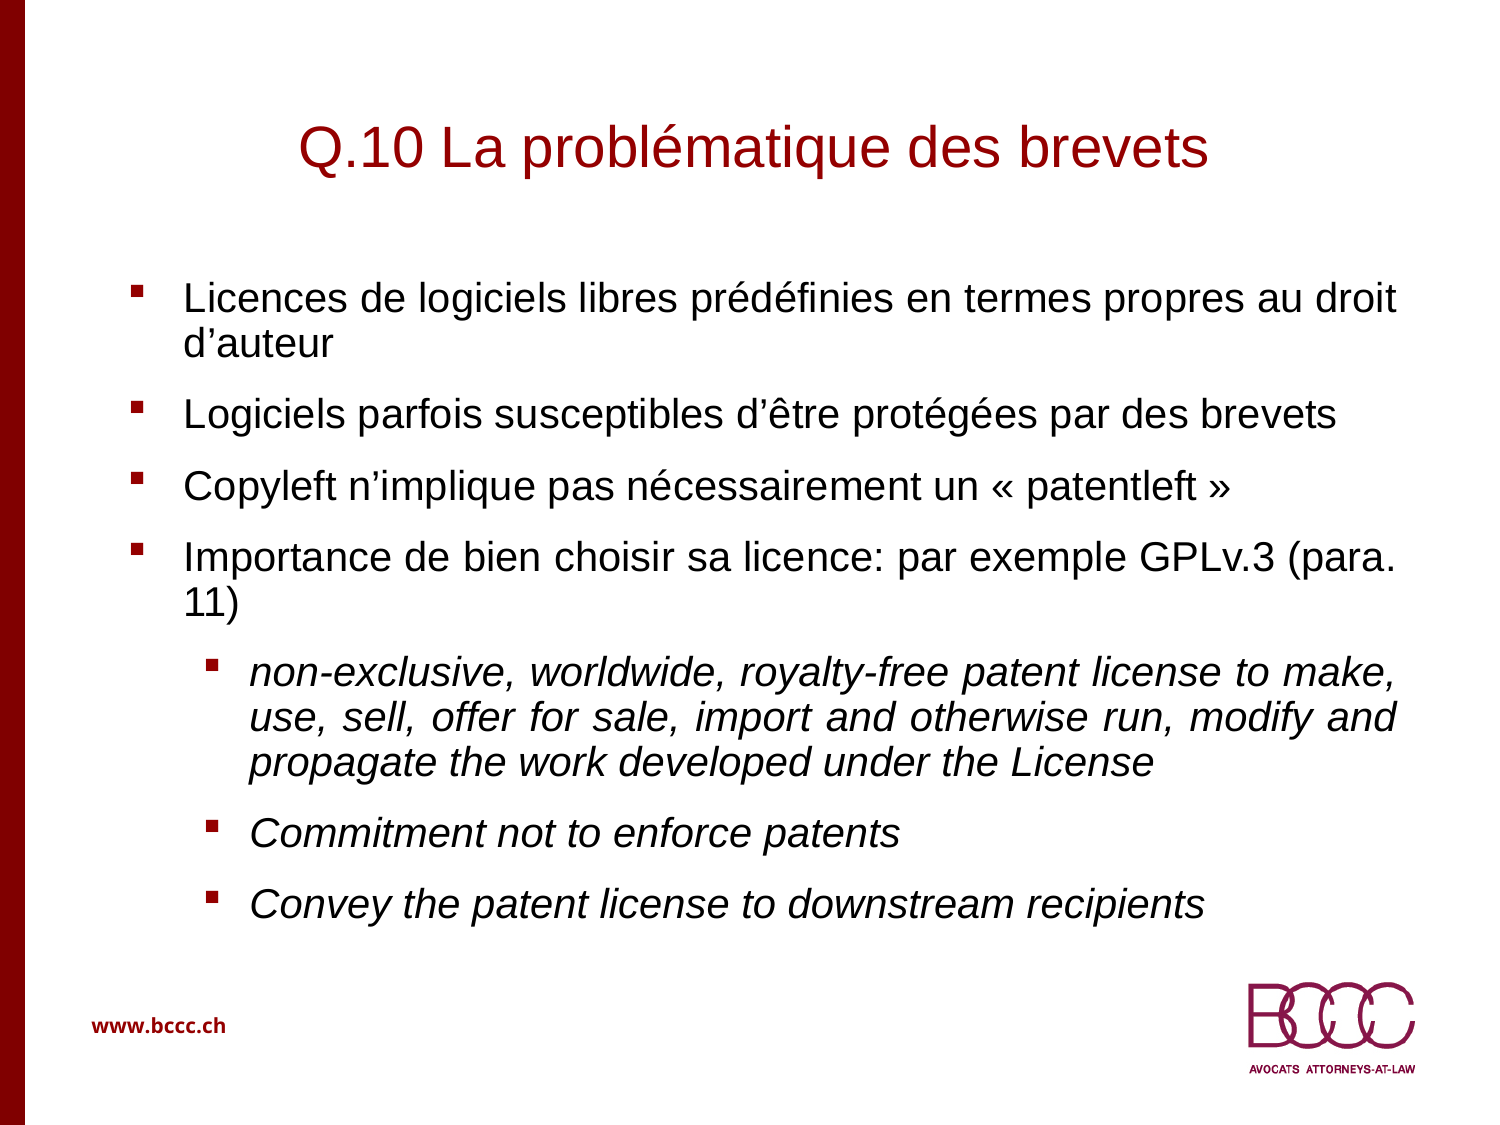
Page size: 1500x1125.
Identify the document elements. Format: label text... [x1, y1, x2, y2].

title Q.10 La problématique des brevets [117, 81, 1393, 208]
list Licences de logiciels libres prédéfinies en termes propres au droit d’auteur Logiciels parfois susceptibles d’être protégées par des brevets Copyleft n’implique pas nécessairement un « patentleft » Importance de bien choisir sa licence: par exemple GPLv.3 (para. 11) non-exclusive, worldwide, royalty-free patent license to make, use, sell, offer for sale, import and otherwise run, modify and propagate the work developed under the License Commitment not to enforce patents Convey the patent license to downstream recipients [112, 269, 1413, 1063]
picture [1246, 981, 1416, 1075]
